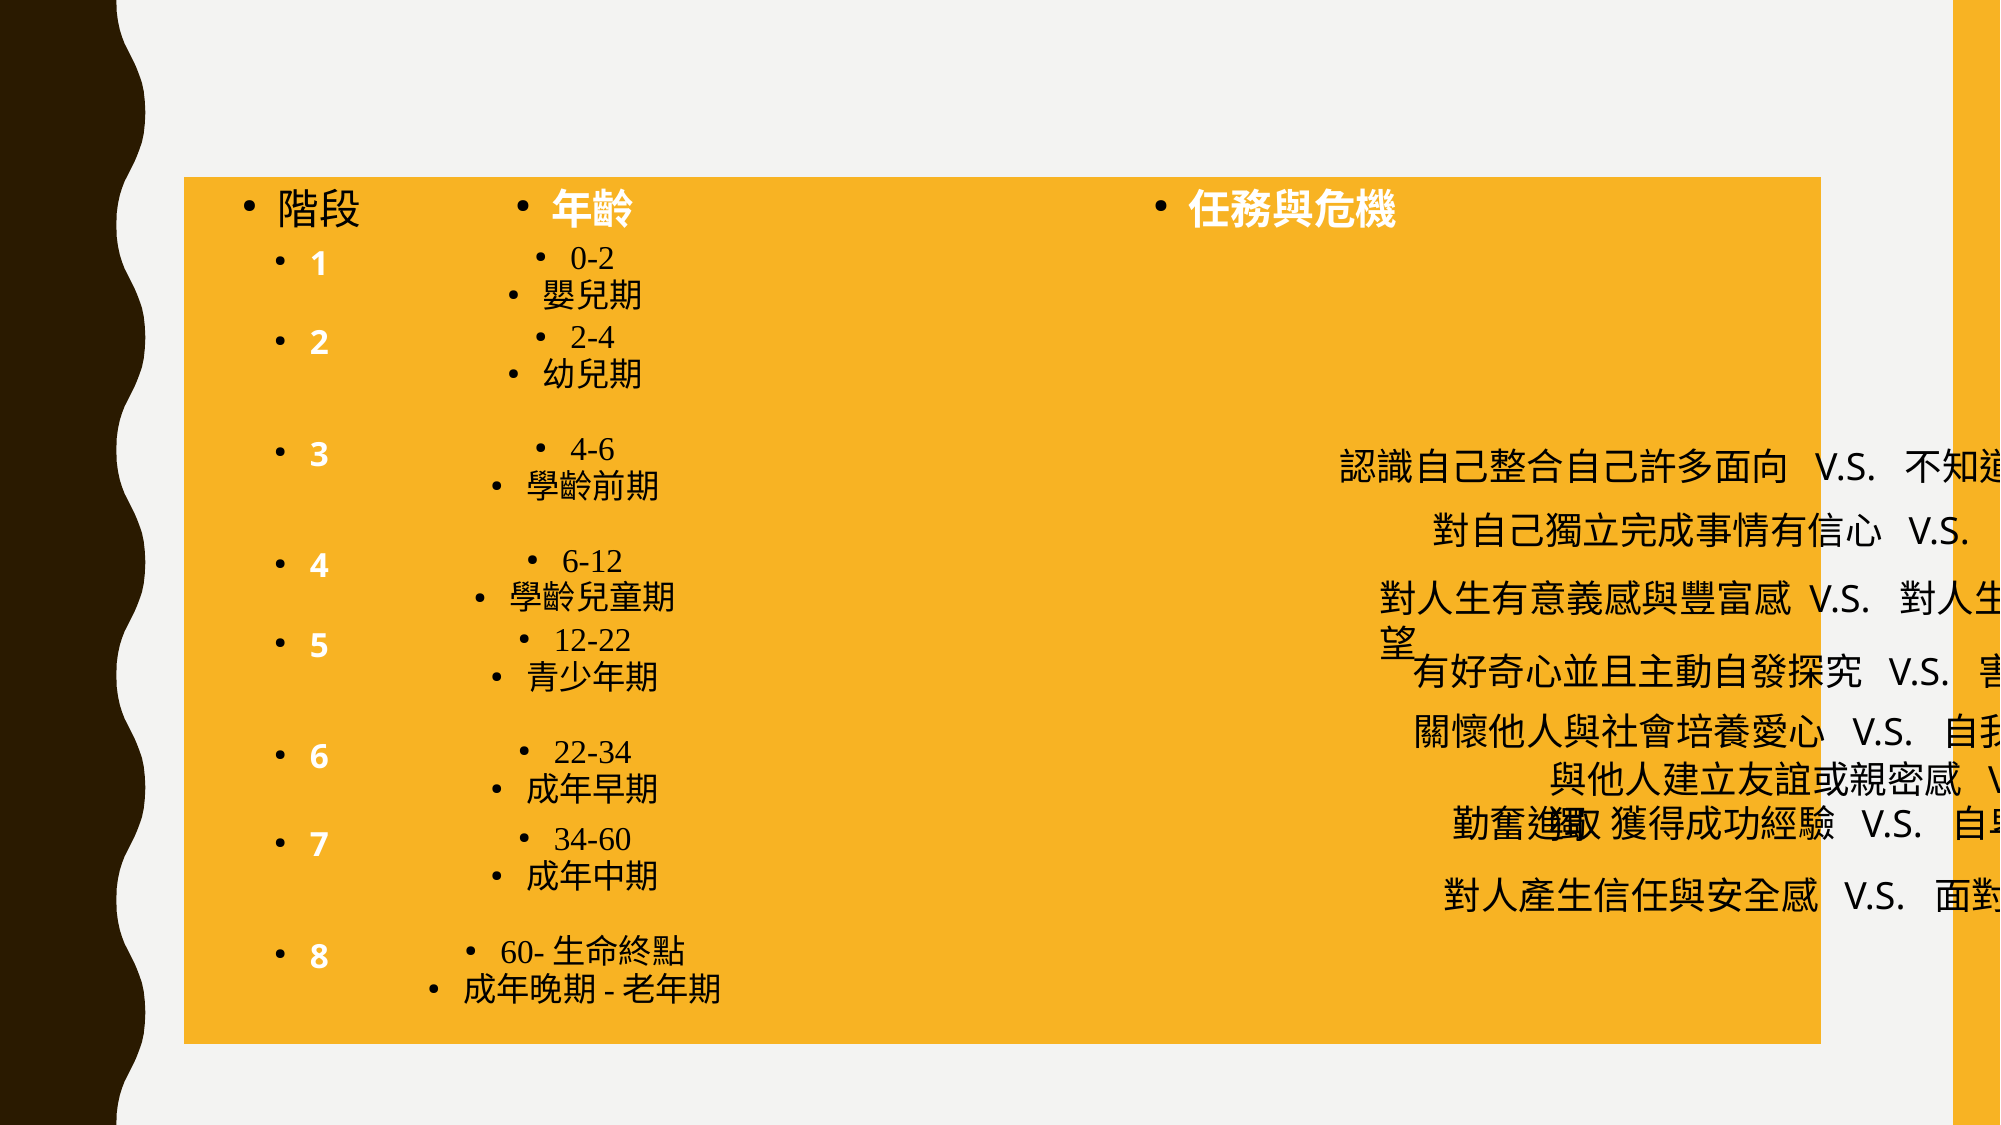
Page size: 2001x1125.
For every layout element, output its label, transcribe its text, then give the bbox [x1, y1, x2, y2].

table_cell 22-34 成年早期 [420, 733, 730, 821]
table_cell [730, 240, 1821, 319]
text_box 對人生有意義感與豐富感 V.S. 對人生感到沮喪和絕望 [1364, 566, 2000, 628]
table_cell 4-6 學齡前期 [420, 431, 730, 542]
text_box 認識自己整合自己許多面向 V.S. 不知道自己的角色與個性，感到混淆 [1324, 435, 2000, 496]
table_cell 8 [184, 933, 420, 1044]
table_cell [1400, 632, 1408, 639]
table_cell 60-生命終點 成年晚期-老年期 [420, 933, 730, 1044]
table_cell 2 [184, 319, 420, 431]
table_cell 6 [184, 733, 420, 821]
table_cell [730, 821, 1821, 933]
table_cell 7 [184, 821, 420, 933]
table_cell [730, 431, 1821, 542]
table_header 年齡 [420, 177, 730, 240]
text_box 對自己獨立完成事情有信心 V.S. 自我懷疑或依賴他人 [1417, 499, 2000, 561]
table_cell 2-4 幼兒期 [420, 319, 730, 431]
text_box 對人產生信任與安全感 V.S. 面對新環境感到焦慮 [1428, 864, 2000, 926]
text_box 有好奇心並且主動自發探究 V.S. 害怕失敗或是事後內疚 [1398, 640, 2000, 700]
table_cell [730, 933, 1821, 1044]
text_box 與他人建立友誼或親密感 V.S. 感到孤獨 [1534, 762, 2000, 809]
table_cell [1403, 630, 1412, 635]
text_box 關懷他人與社會培養愛心 V.S. 自我中心、頹廢停滯 [1398, 700, 2000, 762]
table_header 任務與危機 [730, 177, 1821, 240]
table_cell [730, 542, 1821, 622]
table_cell [1409, 628, 1821, 640]
table_cell 12-22 青少年期 [420, 622, 730, 733]
table_cell 34-60 成年中期 [420, 821, 730, 933]
table_cell 5 [184, 622, 420, 733]
table_cell 0-2 嬰兒期 [420, 240, 730, 319]
table_cell [730, 319, 1821, 431]
table_header 階段 [184, 177, 420, 240]
table_cell [730, 622, 1403, 733]
table_cell 1 [184, 240, 420, 319]
table_cell 3 [184, 431, 420, 542]
text_box 勤奮進取 獲得成功經驗 V.S. 自卑感或是自貶自抑 [1437, 792, 2000, 854]
table_cell 4 [184, 542, 420, 622]
table_cell [730, 733, 1534, 821]
table_cell 6-12 學齡兒童期 [420, 542, 730, 622]
